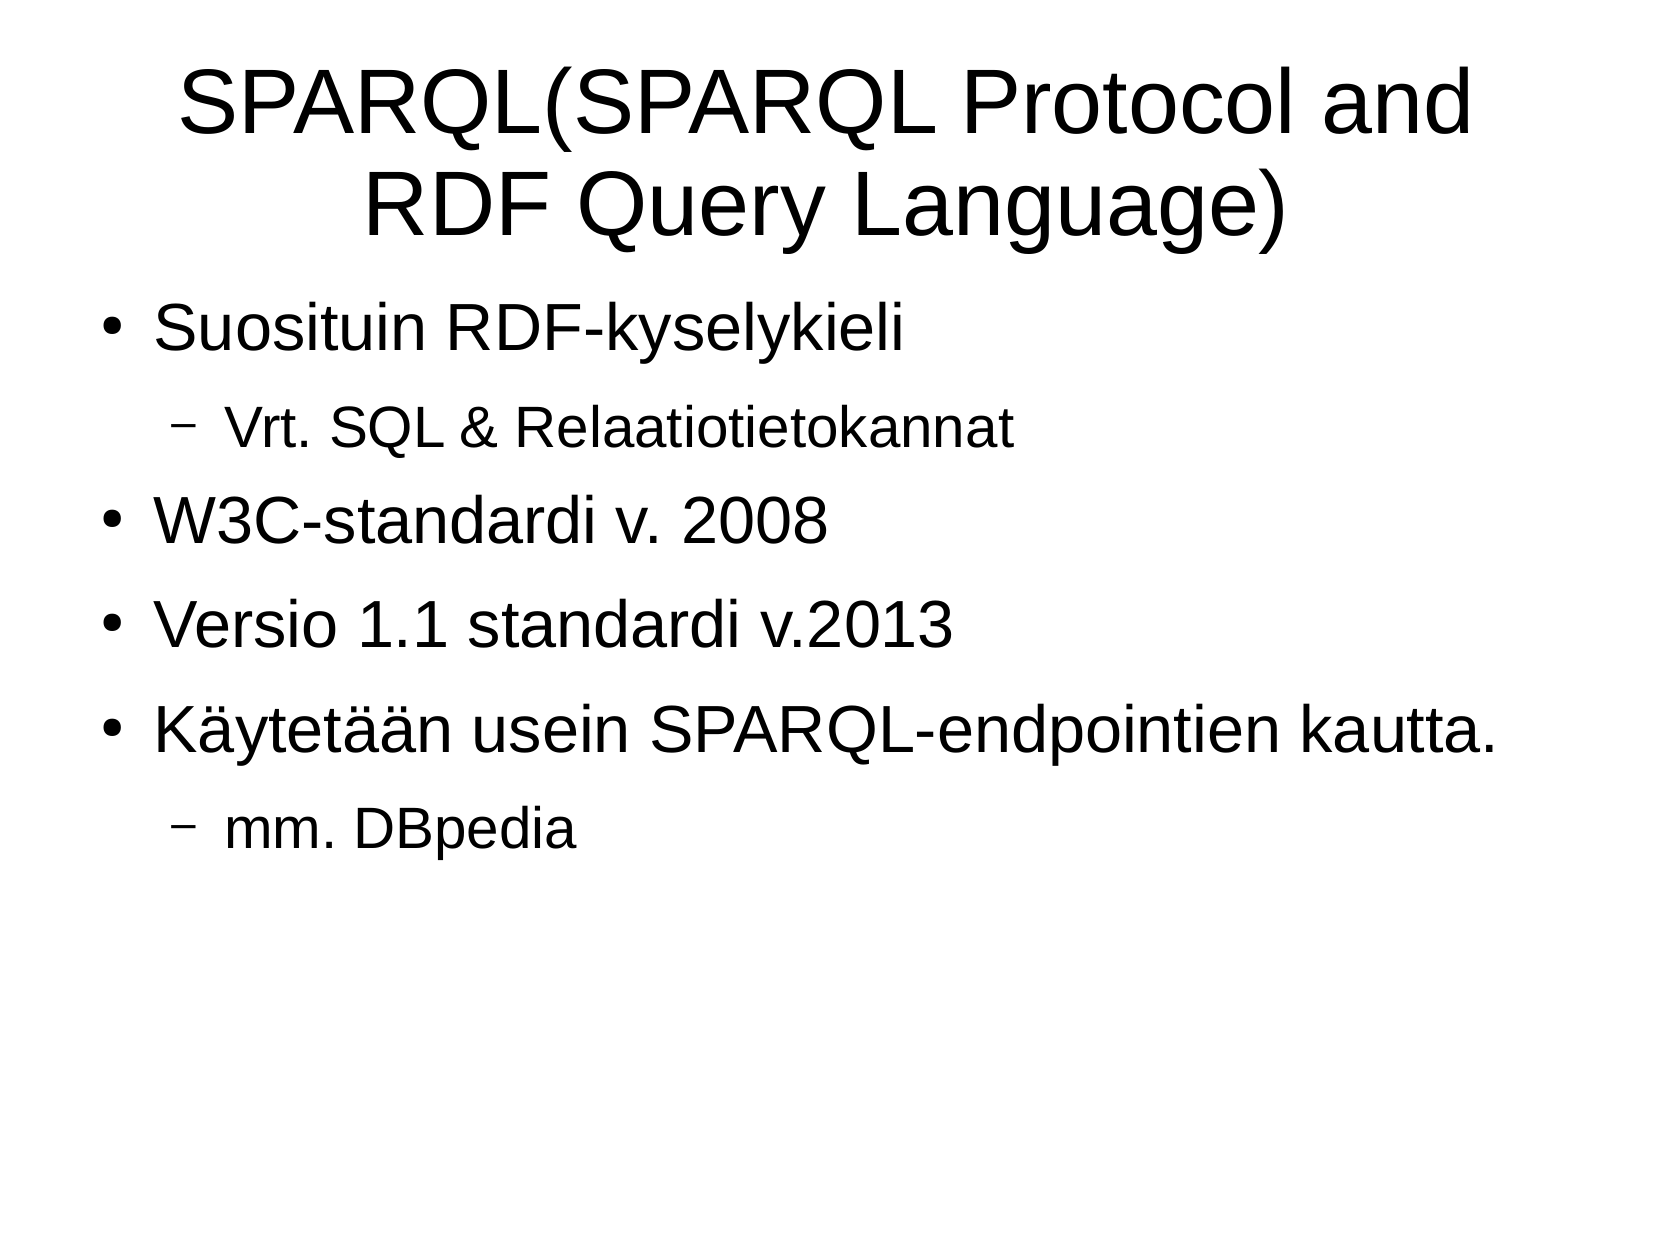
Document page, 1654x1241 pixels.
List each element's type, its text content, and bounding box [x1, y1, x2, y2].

list Suosituin RDF-kyselykieli Vrt. SQL & Relaatiotietokannat W3C-standardi v. 2008 Versio 1.1 standardi v.2013 Käytetään usein SPARQL-endpointien kautta. mm. DBpedia [82, 290, 1571, 1010]
title SPARQL(SPARQL Protocol and RDF Query Language) [82, 49, 1571, 257]
